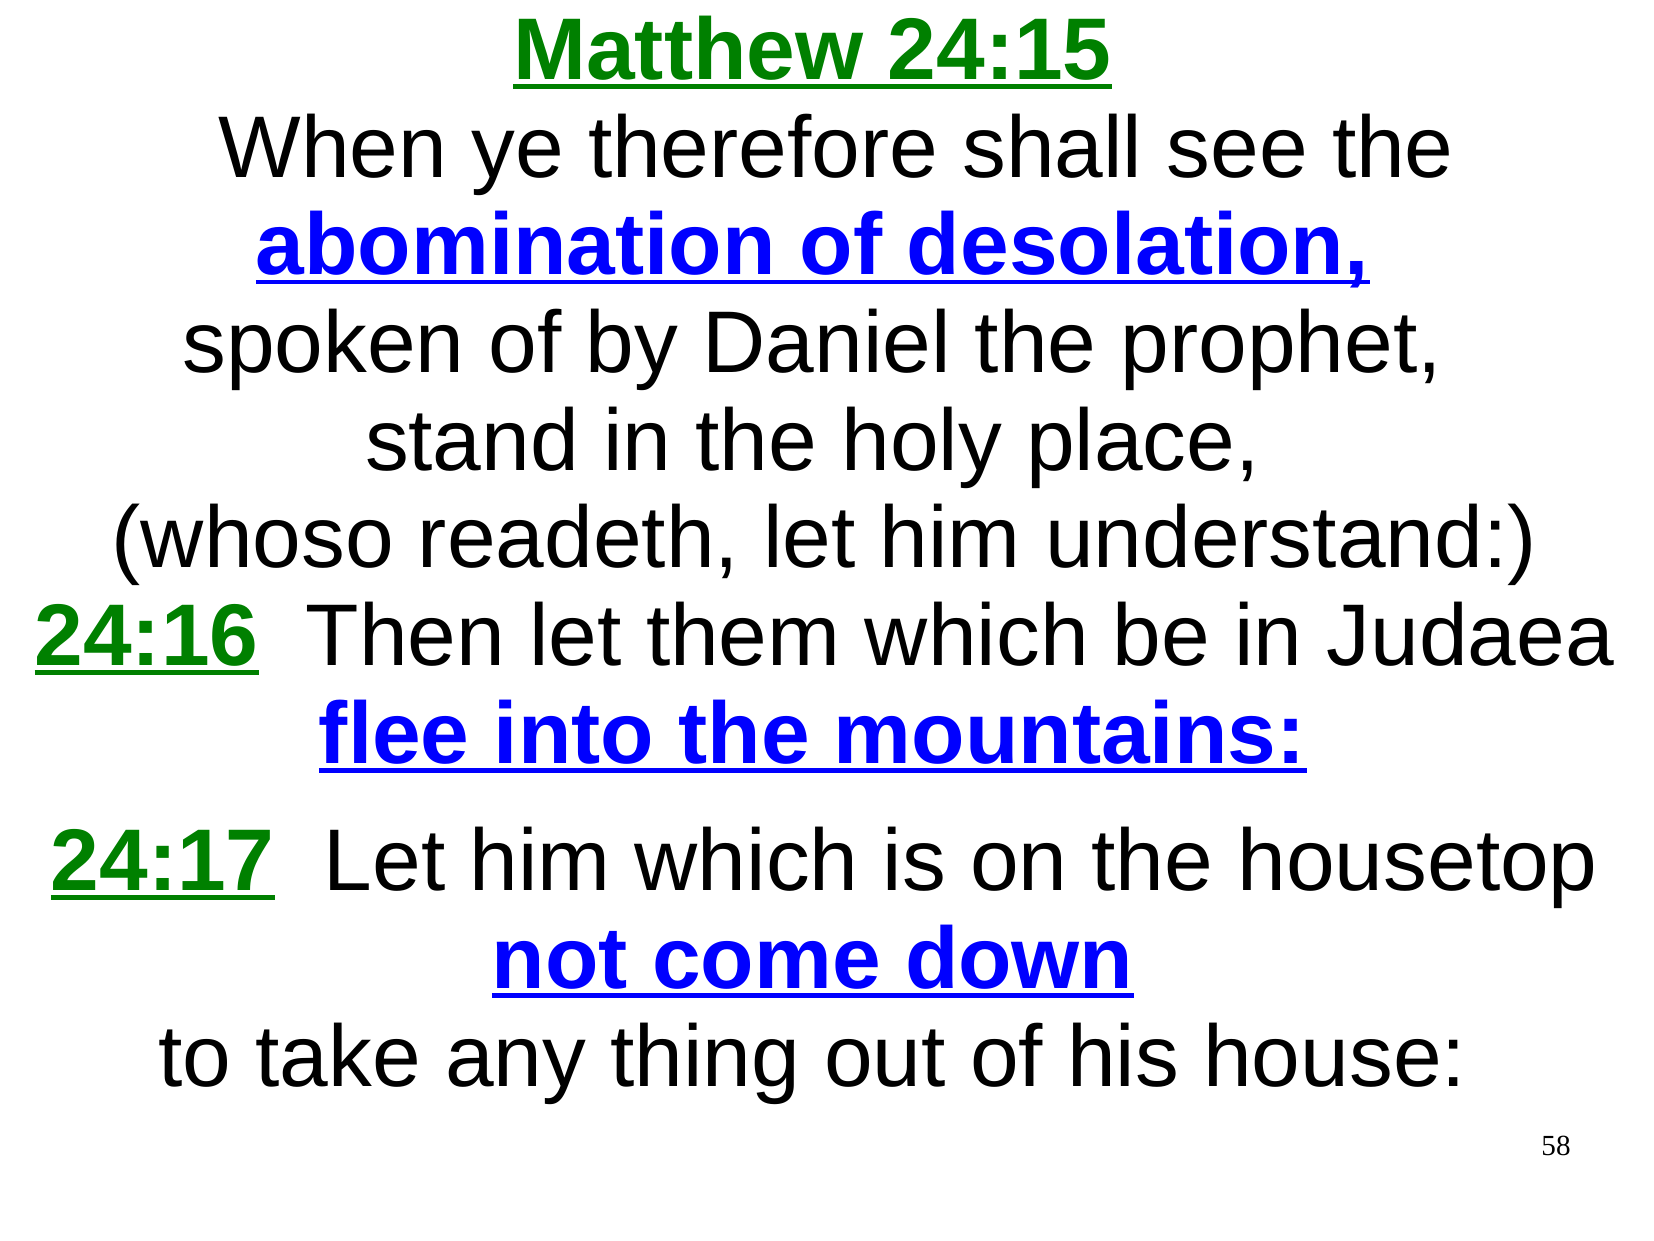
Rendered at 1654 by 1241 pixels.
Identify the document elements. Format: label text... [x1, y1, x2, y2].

list Matthew 24:15 When ye therefore shall see the abomination of desolation, spoken of by Daniel the prophet, stand in the holy place, (whoso readeth, let him understand:) 24:16 Then let them which be in Judaea flee into the mountains: 24:17 Let him which is on the housetop not come down to take any thing out of his house: [0, 0, 1651, 1238]
